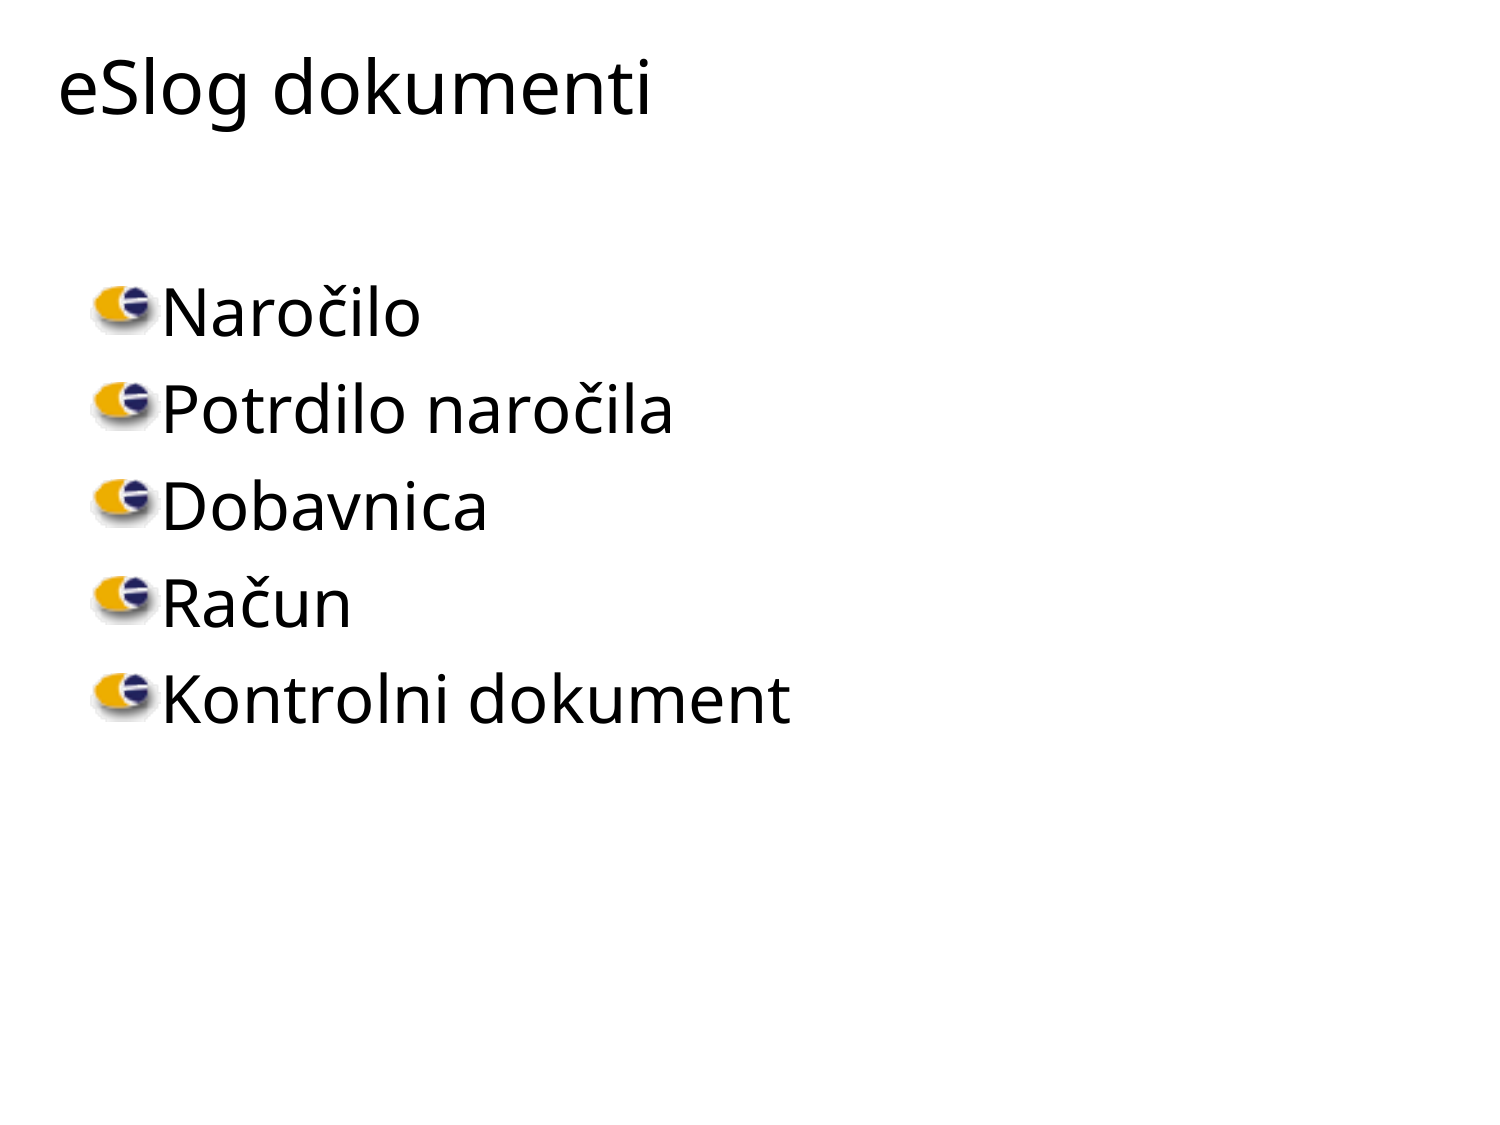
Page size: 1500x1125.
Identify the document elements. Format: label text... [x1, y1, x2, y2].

list Naročilo Potrdilo naročila Dobavnica Račun Kontrolni dokument [74, 262, 1417, 994]
title eSlog dokumenti [42, 32, 1466, 138]
